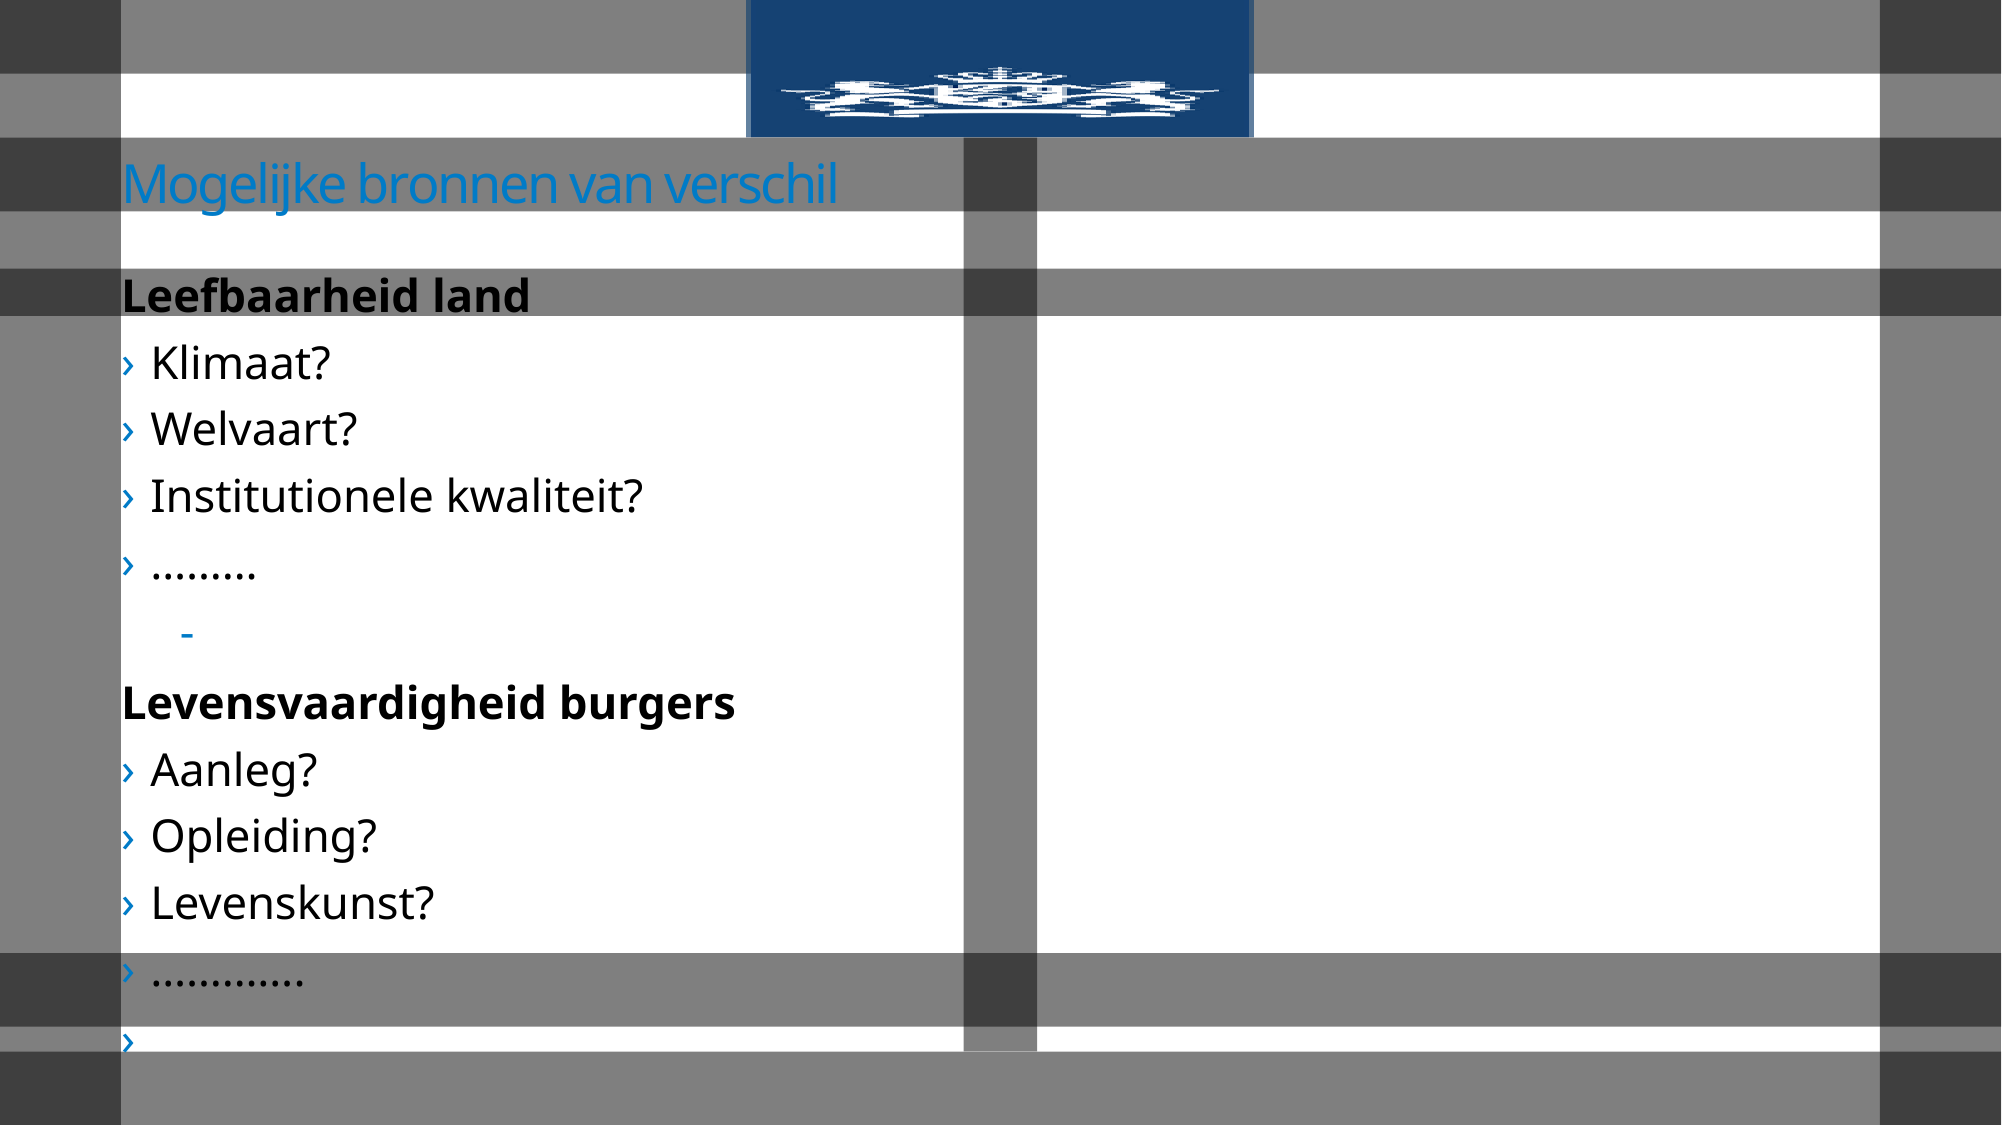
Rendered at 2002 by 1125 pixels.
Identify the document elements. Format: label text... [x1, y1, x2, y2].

title Mogelijke bronnen van verschil [121, 149, 1880, 215]
list Leefbaarheid land Klimaat? Welvaart? Institutionele kwaliteit? ……… Levensvaardigheid burgers Aanleg? Opleiding? Levenskunst? …………. [121, 267, 1847, 1004]
